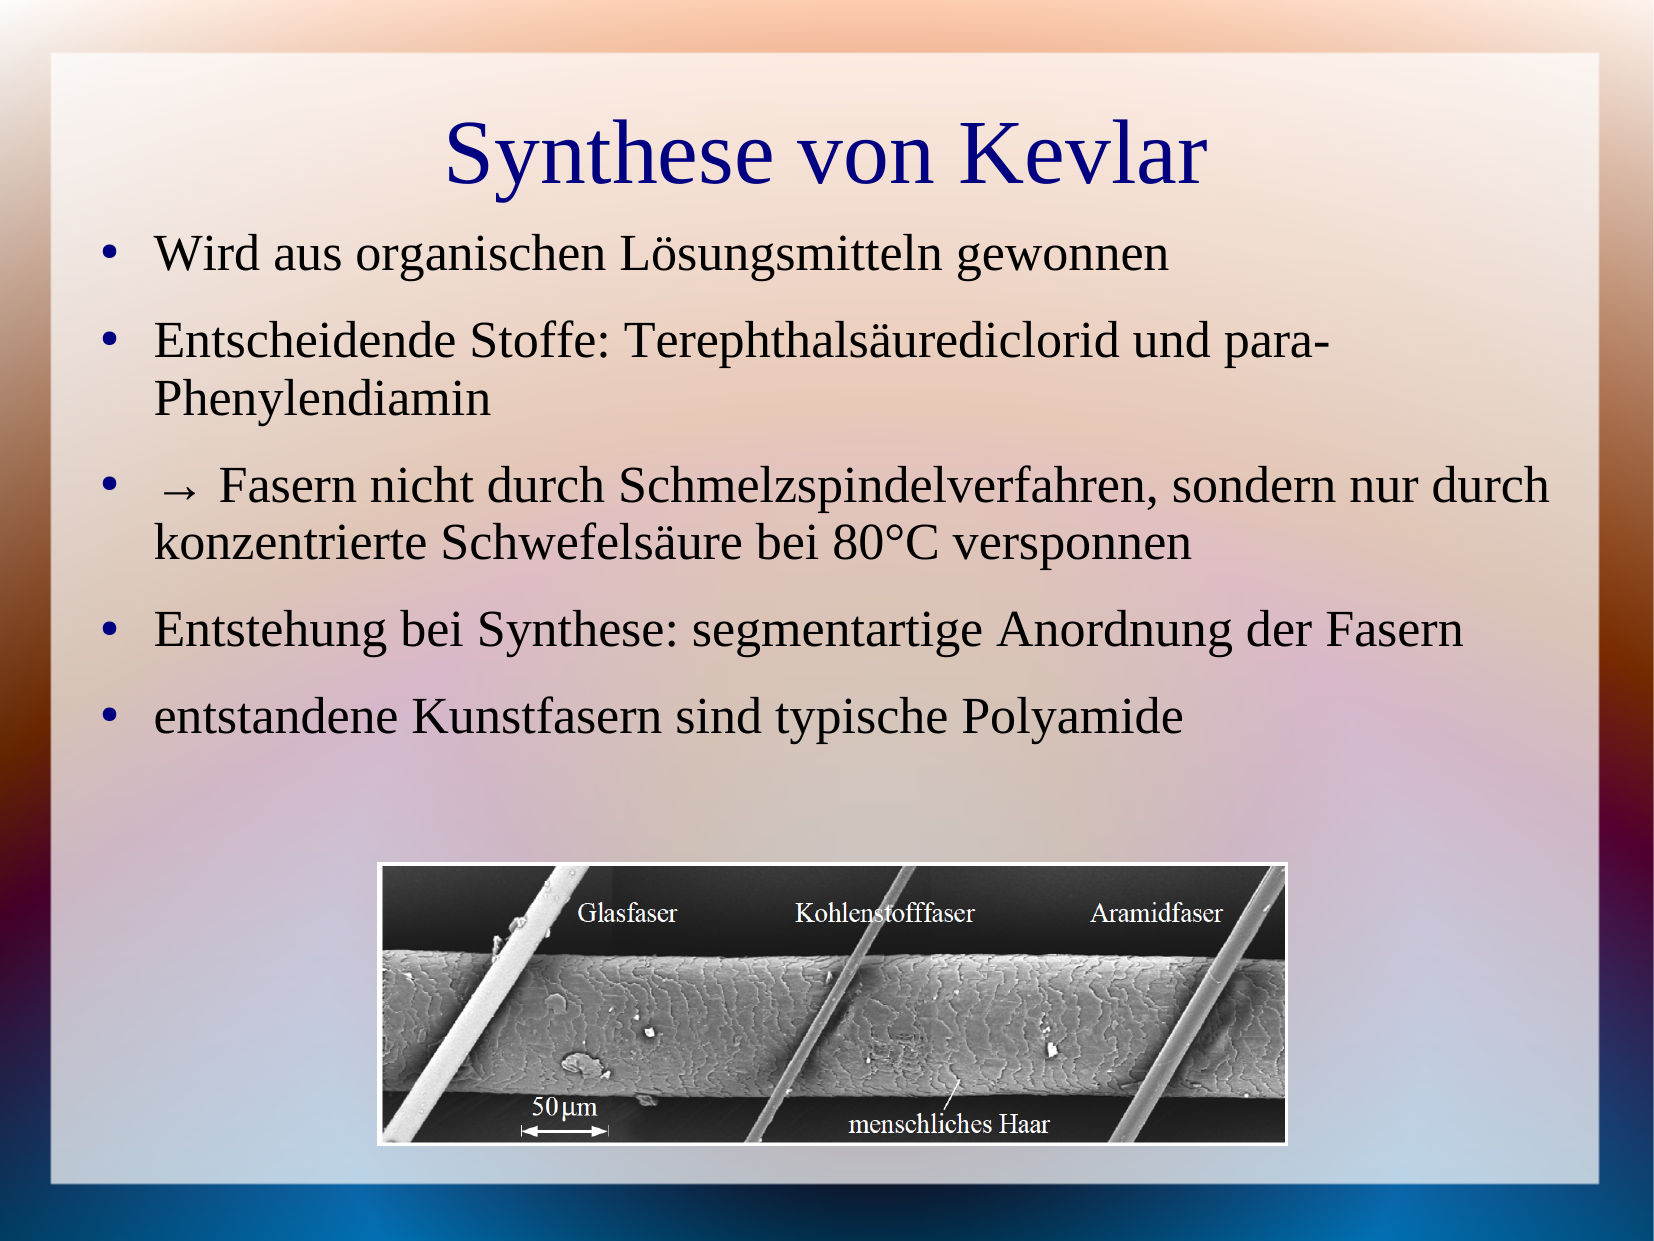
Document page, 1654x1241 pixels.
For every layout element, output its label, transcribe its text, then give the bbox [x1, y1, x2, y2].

list Wird aus organischen Lösungsmitteln gewonnen Entscheidende Stoffe: Terephthalsäurediclorid und para-Phenylendiamin → Fasern nicht durch Schmelzspindelverfahren, sondern nur durch konzentrierte Schwefelsäure bei 80°C versponnen Entstehung bei Synthese: segmentartige Anordnung der Fasern entstandene Kunstfasern sind typische Polyamide [82, 224, 1571, 1043]
picture [0, 0, 1654, 1241]
title Synthese von Kevlar [82, 49, 1571, 224]
